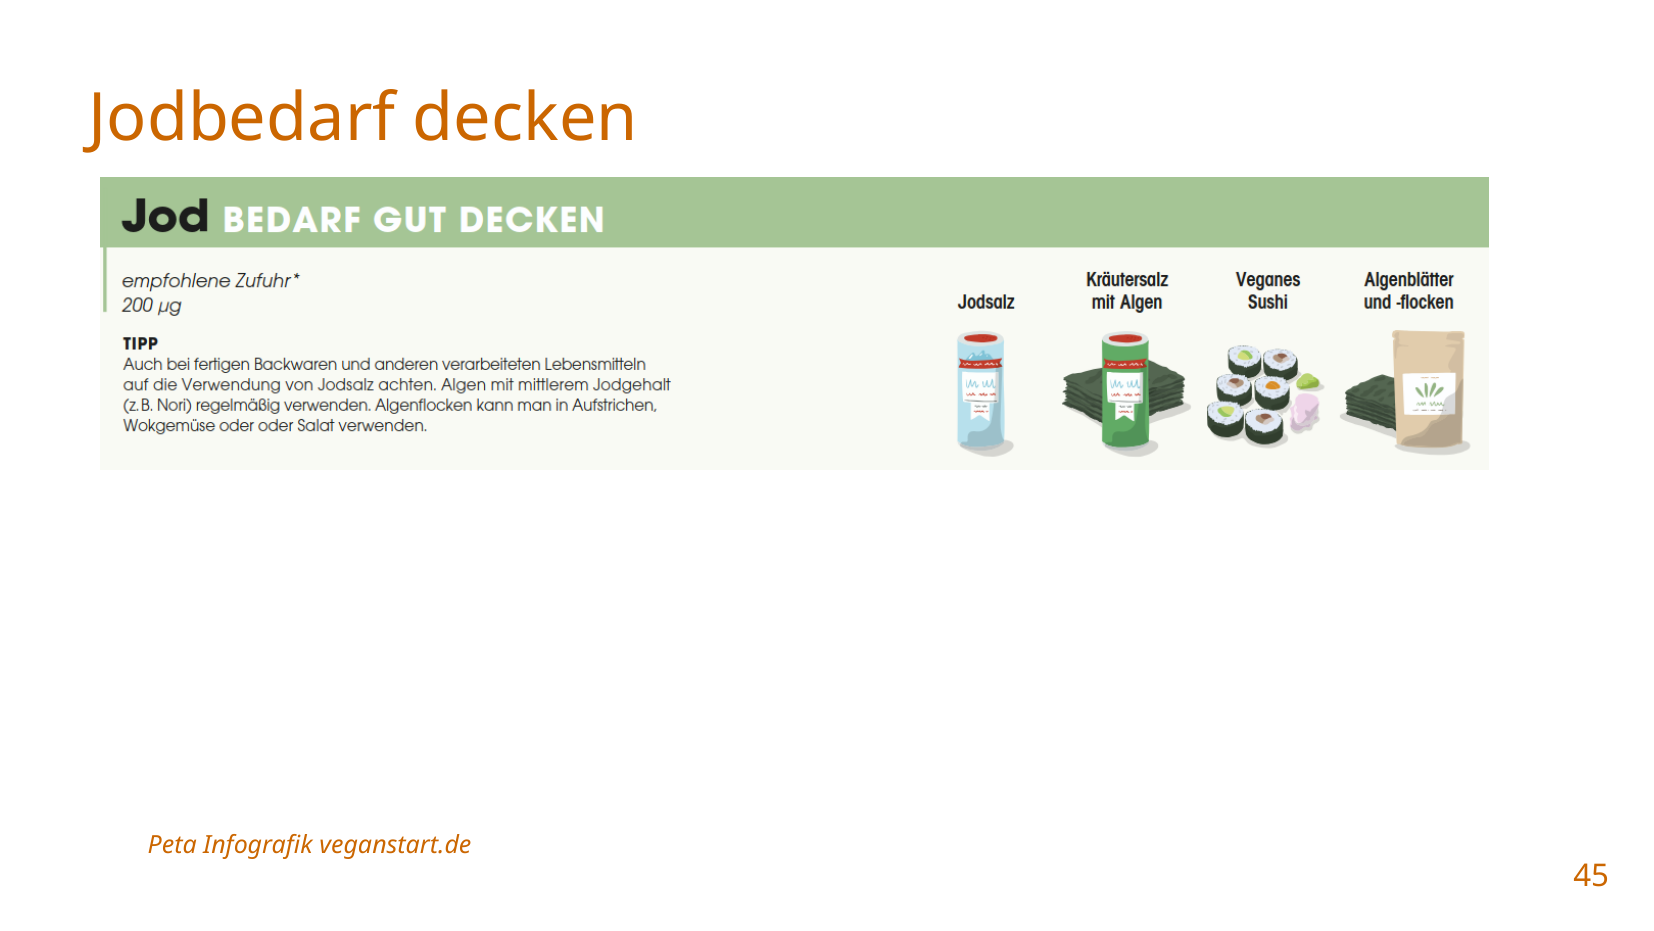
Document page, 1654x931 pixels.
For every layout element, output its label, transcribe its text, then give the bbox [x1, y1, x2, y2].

list Peta Infografik veganstart.de [76, 826, 1565, 894]
picture [100, 177, 1489, 471]
title Jodbedarf decken [88, 37, 1489, 193]
